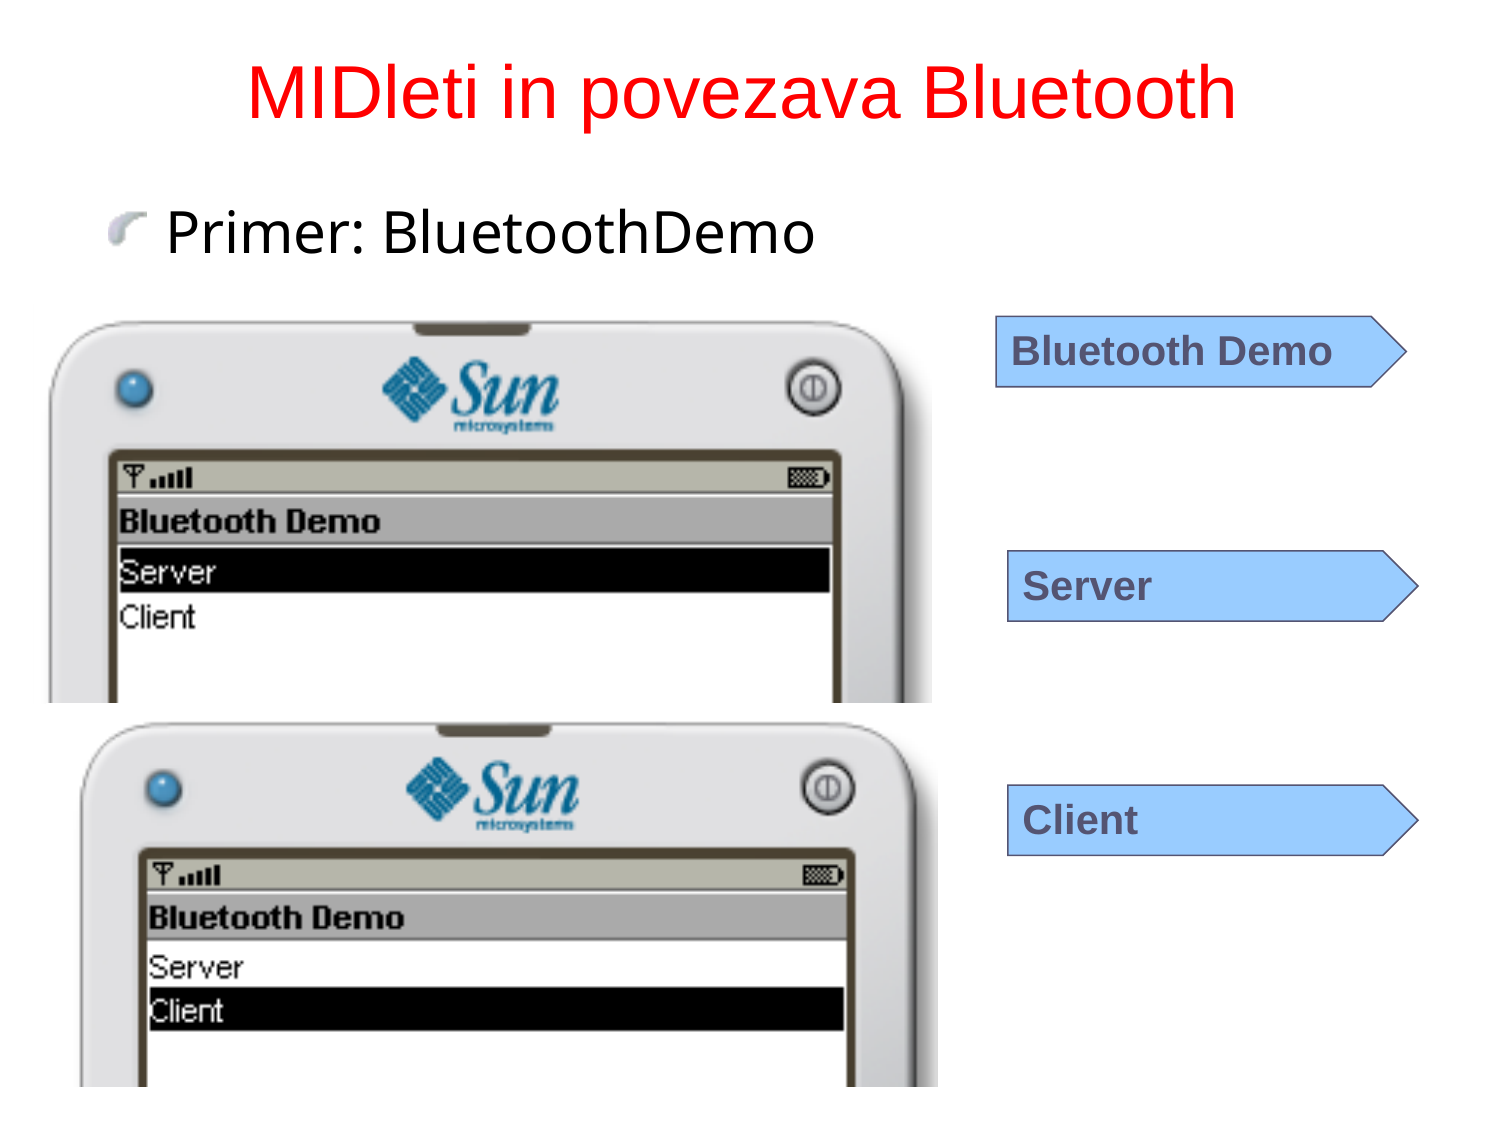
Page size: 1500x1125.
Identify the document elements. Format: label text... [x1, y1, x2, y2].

title MIDleti in povezava Bluetooth [105, 0, 1381, 141]
text_box Server [1007, 550, 1418, 622]
picture [32, 304, 938, 1087]
list Primer: BluetoothDemo [93, 187, 1369, 340]
text_box Bluetooth Demo [996, 316, 1407, 387]
text_box Client [1007, 785, 1418, 856]
